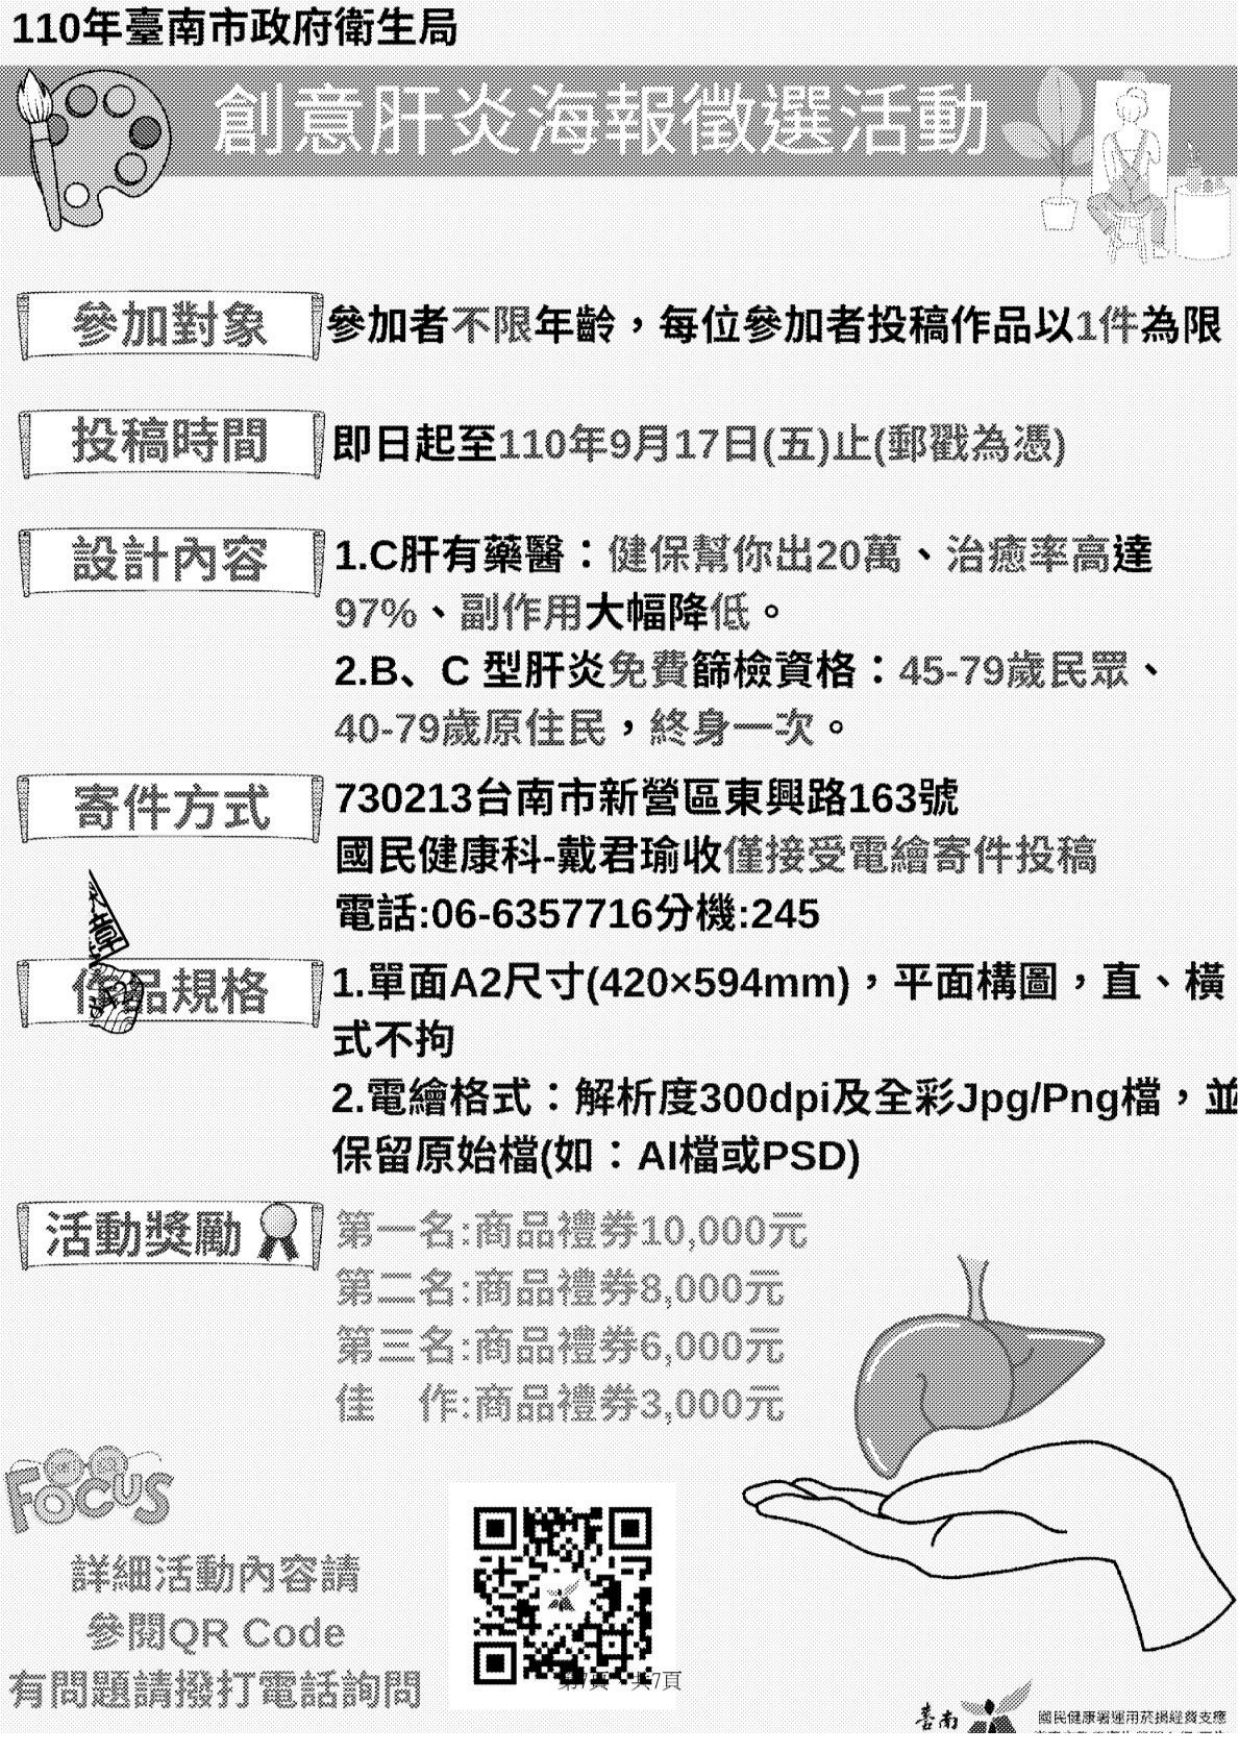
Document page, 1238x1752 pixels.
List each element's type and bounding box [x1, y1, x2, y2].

text_box [0, 0, 1238, 1752]
